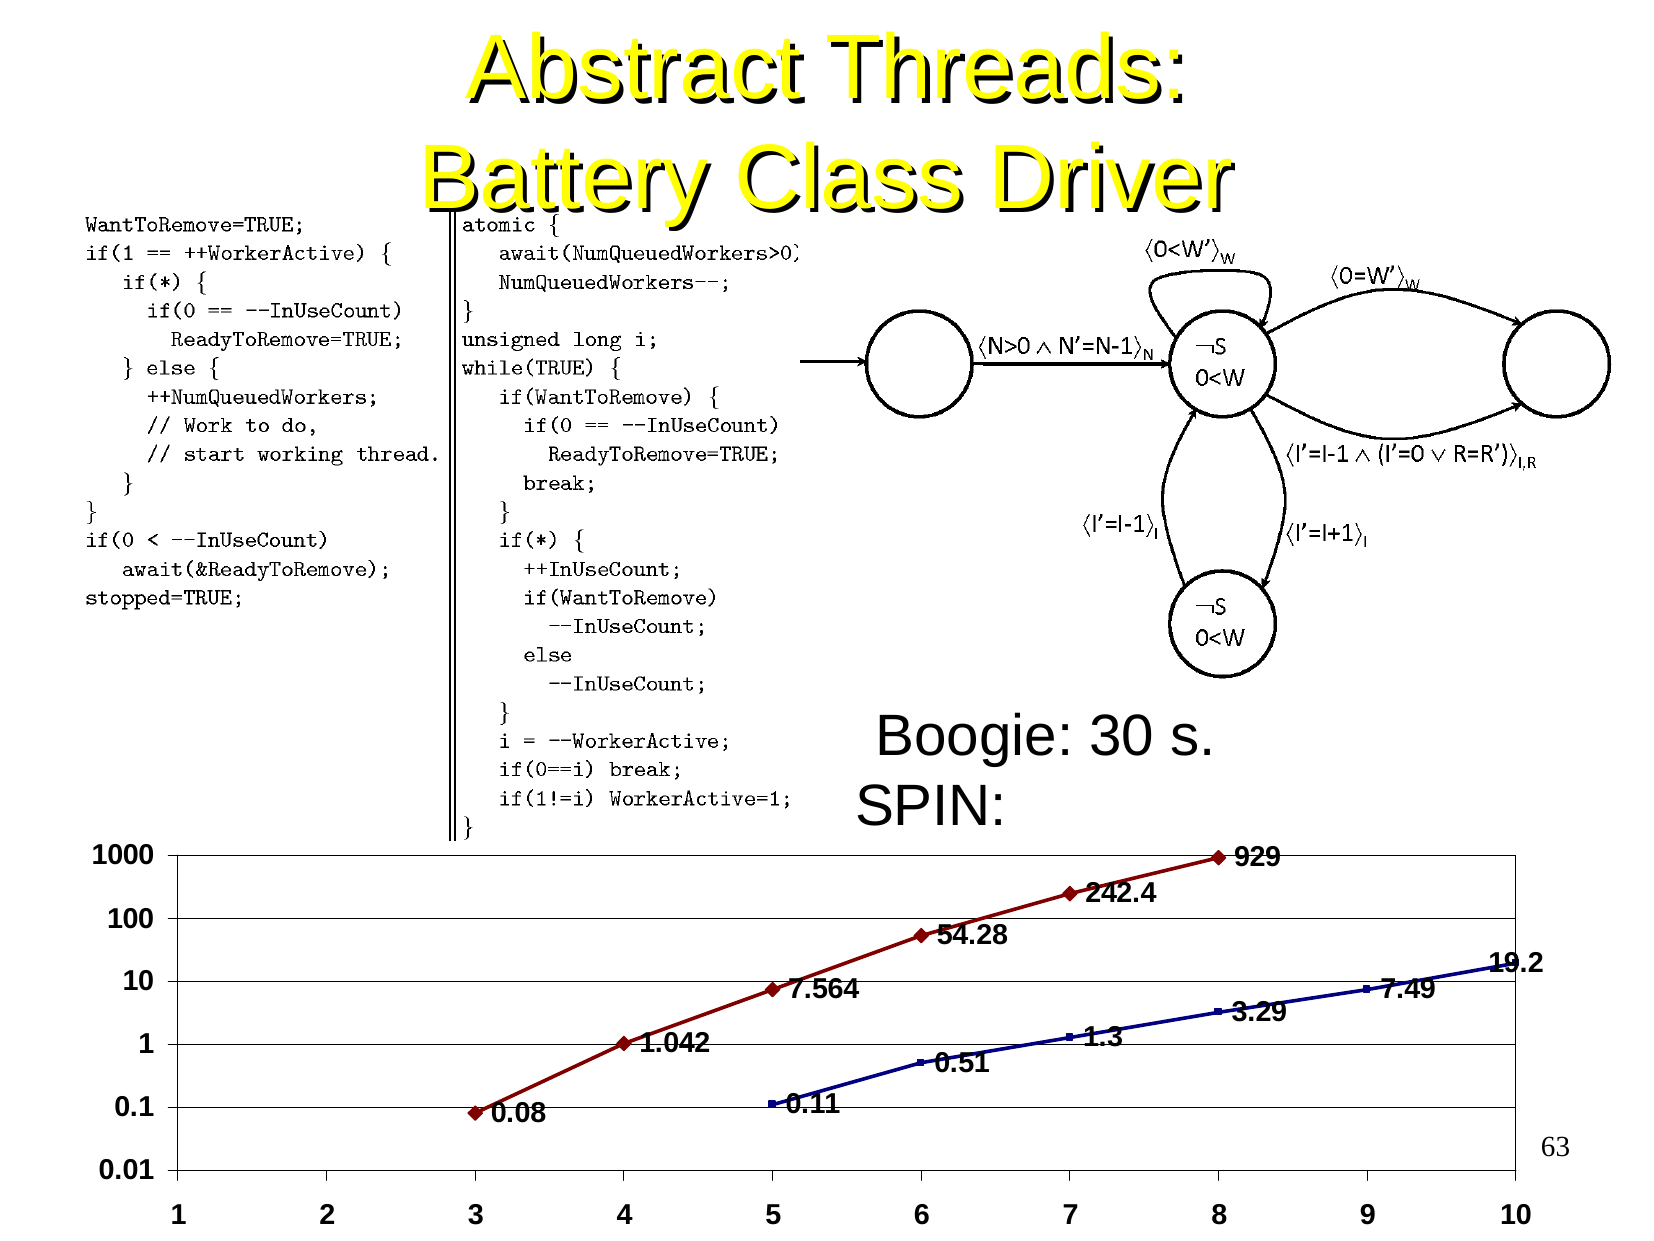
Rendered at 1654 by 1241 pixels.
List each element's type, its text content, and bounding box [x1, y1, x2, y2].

text_box Boogie: 30 s. SPIN: [840, 689, 1598, 845]
picture [82, 234, 1612, 812]
chart [68, 812, 1555, 1241]
title Abstract Threads: Battery Class Driver [82, 0, 1571, 235]
